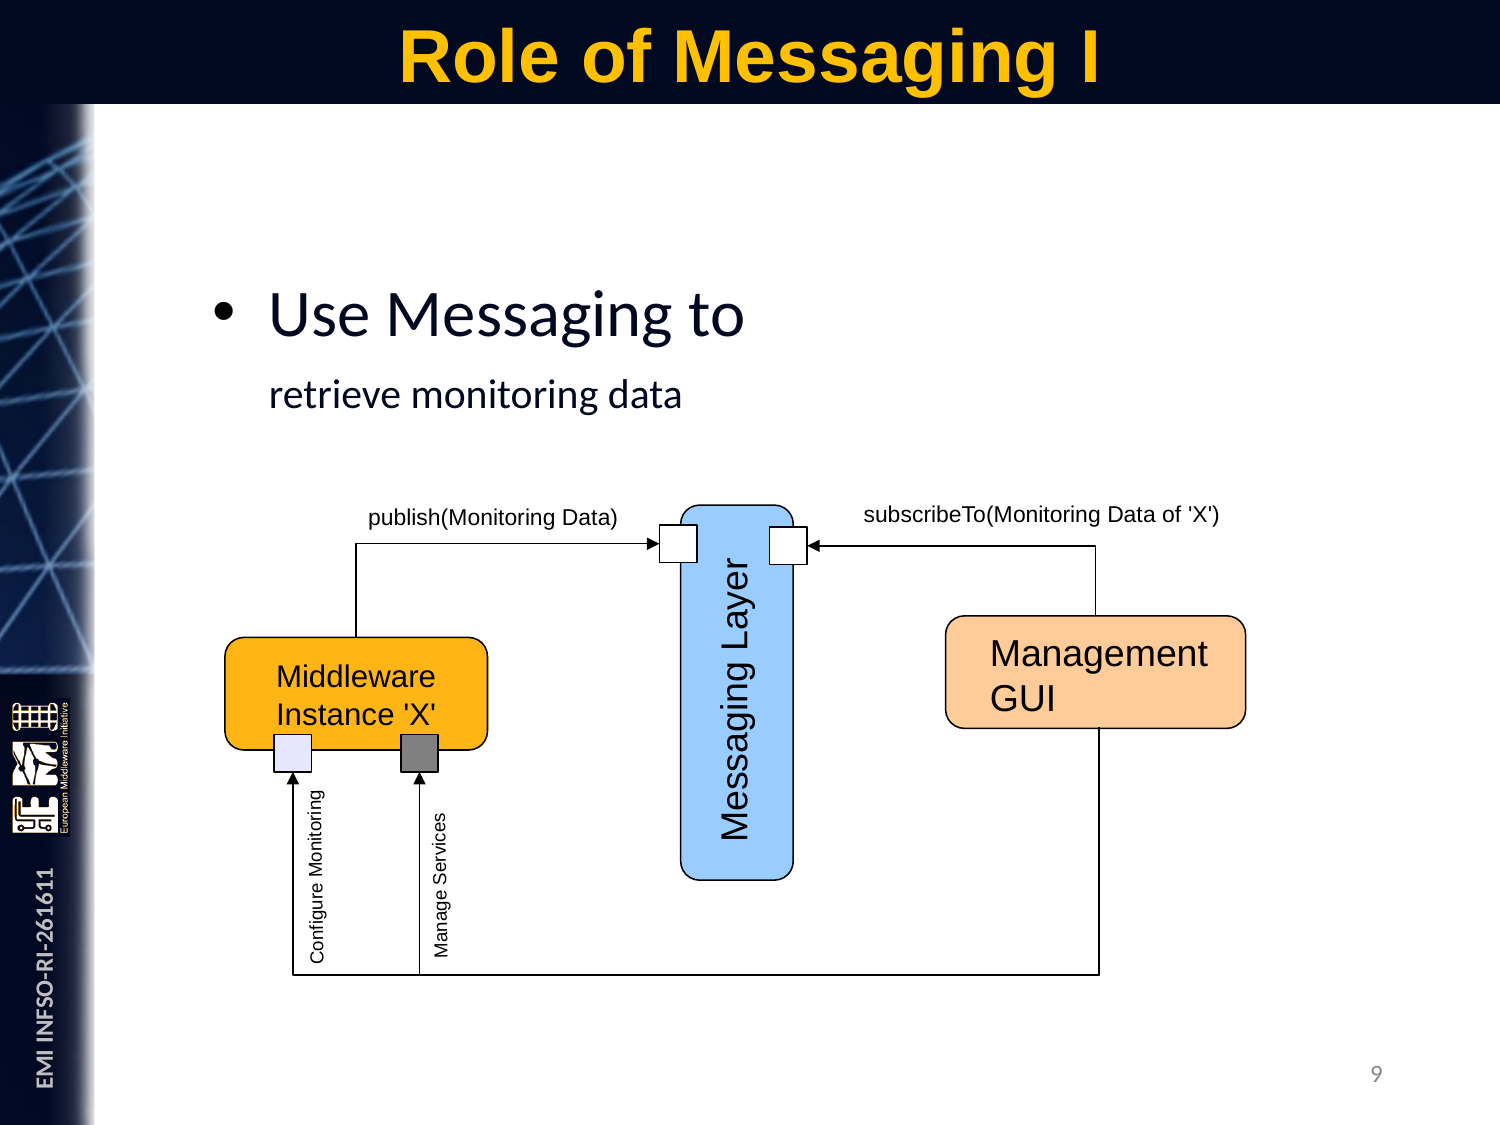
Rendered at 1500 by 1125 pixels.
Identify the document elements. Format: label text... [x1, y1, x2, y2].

text_box Management GUI [975, 621, 1223, 727]
text_box publish(Monitoring Data) [353, 494, 634, 537]
text_box subscribeTo(Monitoring Data of 'X') [848, 492, 1238, 535]
title Role of Messaging I [0, 0, 1500, 104]
text_box Middleware Instance 'X' [224, 637, 488, 751]
text_box [659, 505, 808, 881]
text_box Manage Services [418, 797, 459, 974]
text_box [400, 734, 439, 772]
text_box <number> [1354, 1042, 1424, 1103]
text_box [274, 734, 312, 772]
list Use Messaging to retrieve monitoring data [197, 262, 1426, 488]
text_box Configure Monitoring [293, 774, 335, 980]
text_box [945, 615, 1246, 729]
text_box Messaging Layer [702, 543, 778, 858]
picture [0, 104, 105, 1125]
